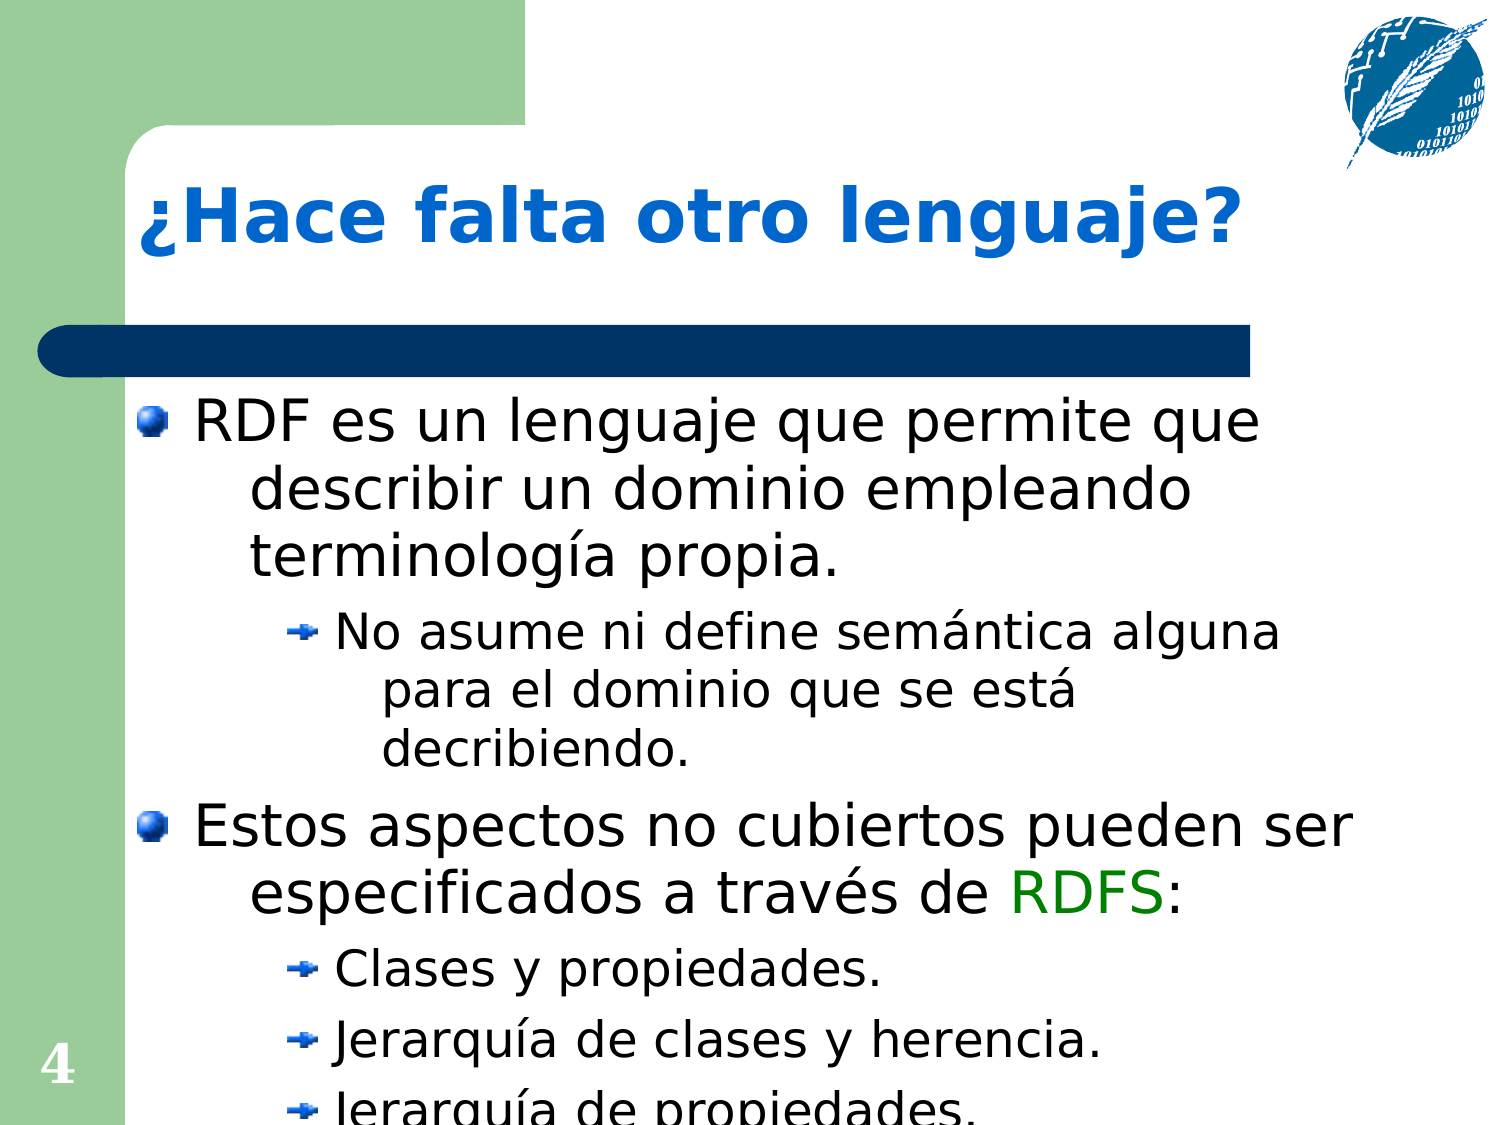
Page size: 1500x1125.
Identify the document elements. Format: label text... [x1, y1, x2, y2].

list RDF es un lenguaje que permite que describir un dominio empleando terminología propia. No asume ni define semántica alguna para el dominio que se está decribiendo. Estos aspectos no cubiertos pueden ser especificados a través de RDFS: Clases y propiedades. Jerarquía de clases y herencia. Jerarquía de propiedades. [137, 387, 1400, 1082]
picture [1436, 127, 1450, 136]
picture [1427, 138, 1431, 148]
picture [287, 1103, 318, 1119]
title ¿Hace falta otro lenguaje? [136, 136, 1414, 301]
picture [1341, 15, 1487, 172]
picture [1433, 139, 1440, 147]
picture [1416, 140, 1425, 149]
